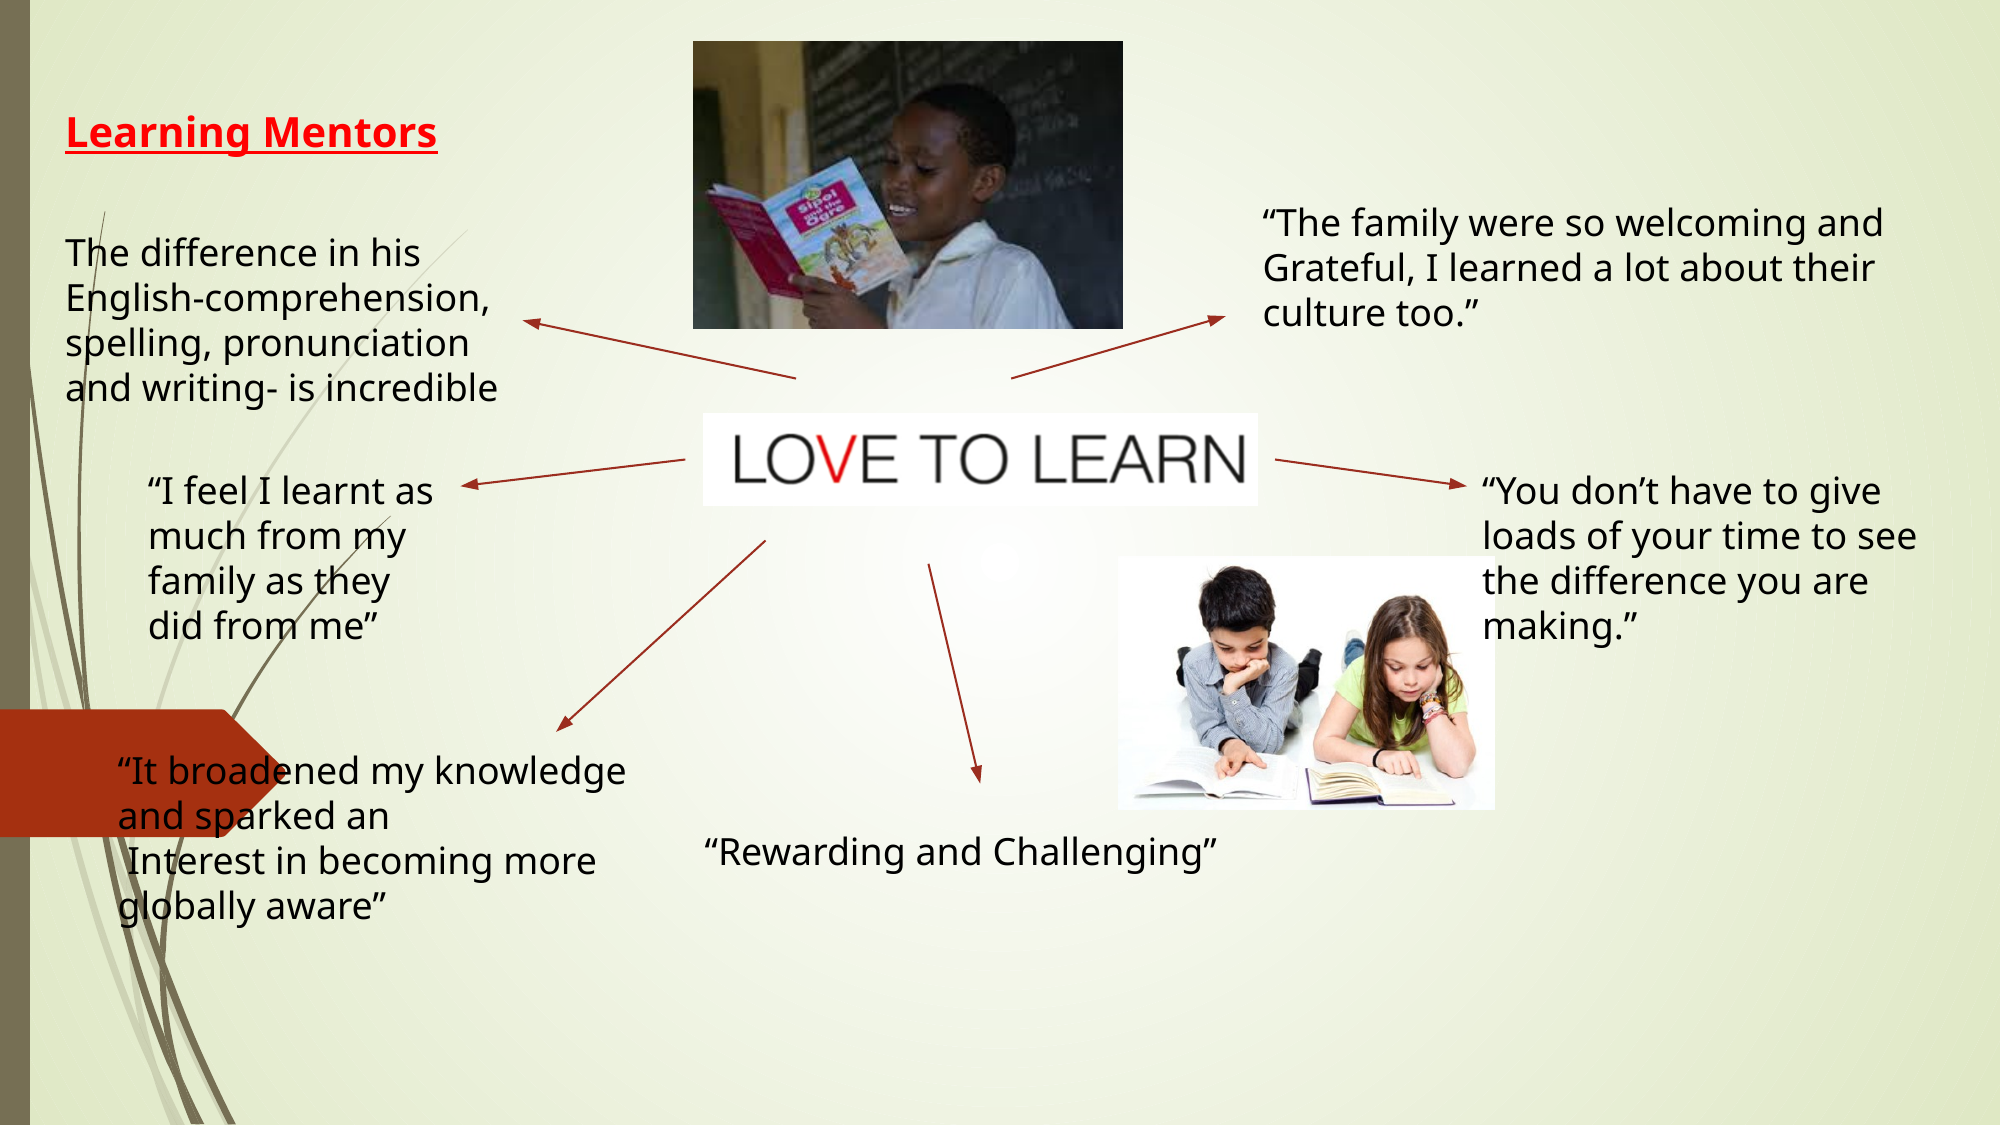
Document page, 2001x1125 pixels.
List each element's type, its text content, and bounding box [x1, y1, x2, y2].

title Learning Mentors [49, 27, 1134, 164]
text_box The difference in his English-comprehension, spelling, pronunciation and writing- is incredible [49, 221, 523, 419]
picture [703, 413, 1258, 506]
picture [693, 41, 1123, 329]
text_box “Rewarding and Challenging” [696, 821, 1233, 881]
text_box “You don’t have to give loads of your time to see the difference you are making.” [1467, 459, 2000, 655]
text_box “The family were so welcoming and Grateful, I learned a lot about their culture too.” [1248, 191, 2000, 341]
text_box “I feel I learnt as much from my family as they did from me” [132, 459, 461, 657]
picture [1118, 557, 1495, 810]
text_box “It broadened my knowledge and sparked an Interest in becoming more globally aware” [103, 740, 696, 935]
